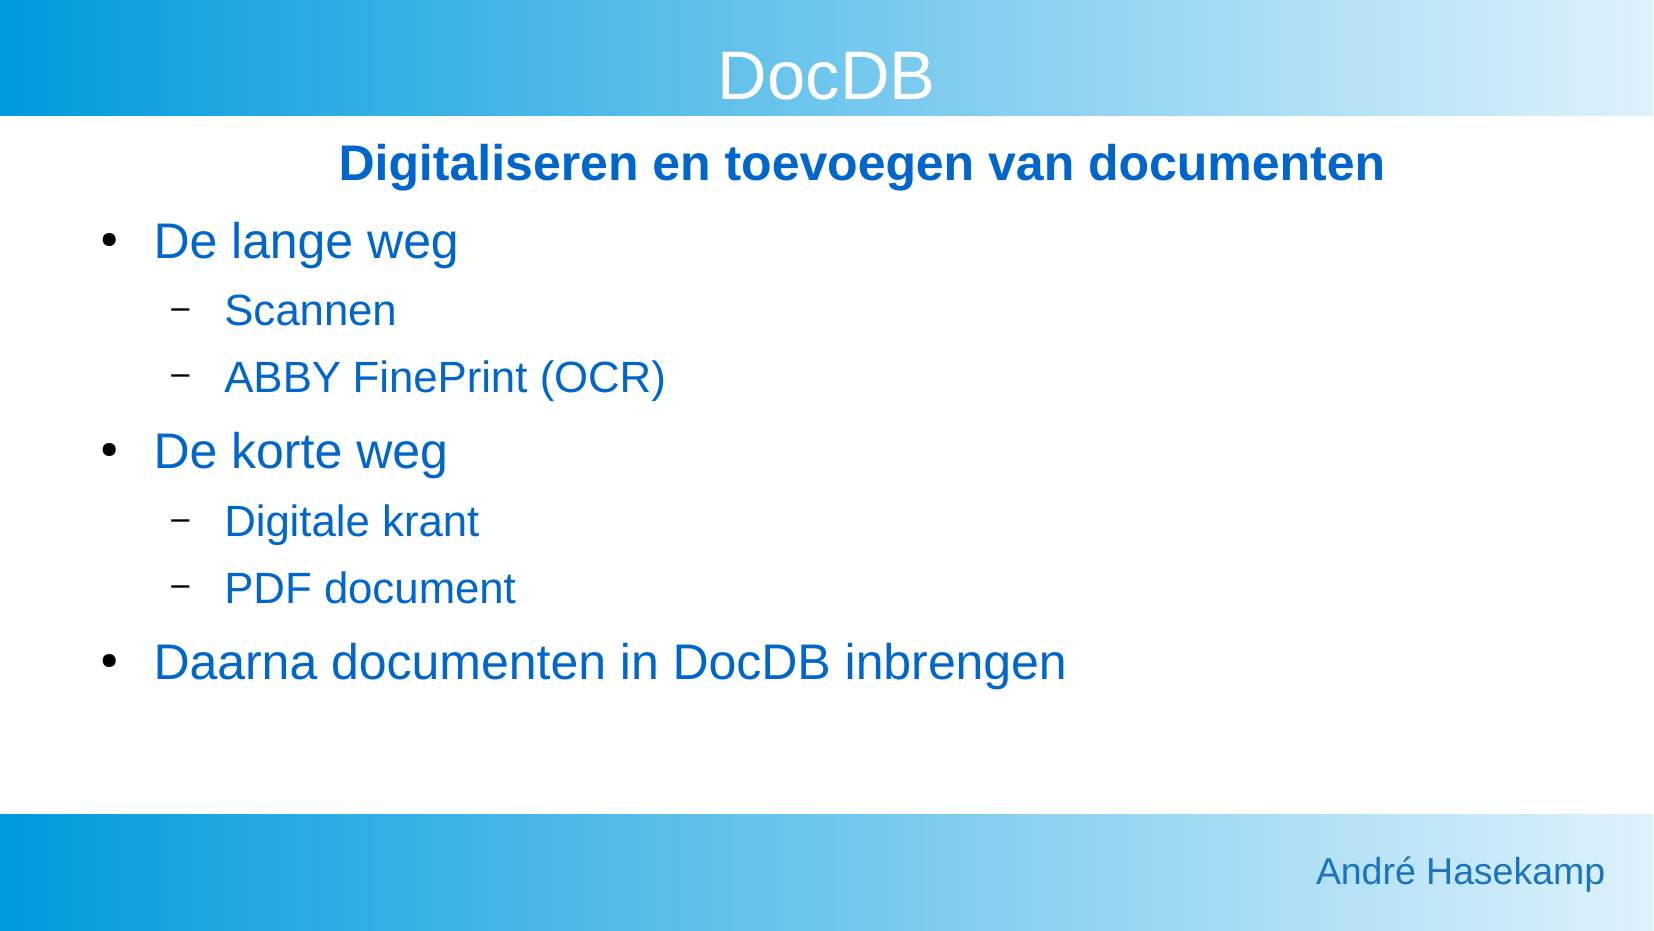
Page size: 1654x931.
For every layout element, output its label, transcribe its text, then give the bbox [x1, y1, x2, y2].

list Digitaliseren en toevoegen van documenten De lange weg Scannen ABBY FinePrint (OCR) De korte weg Digitale krant PDF document Daarna documenten in DocDB inbrengen [82, 135, 1571, 766]
text_box André Hasekamp [1301, 843, 1653, 902]
title DocDB [82, 36, 1571, 117]
